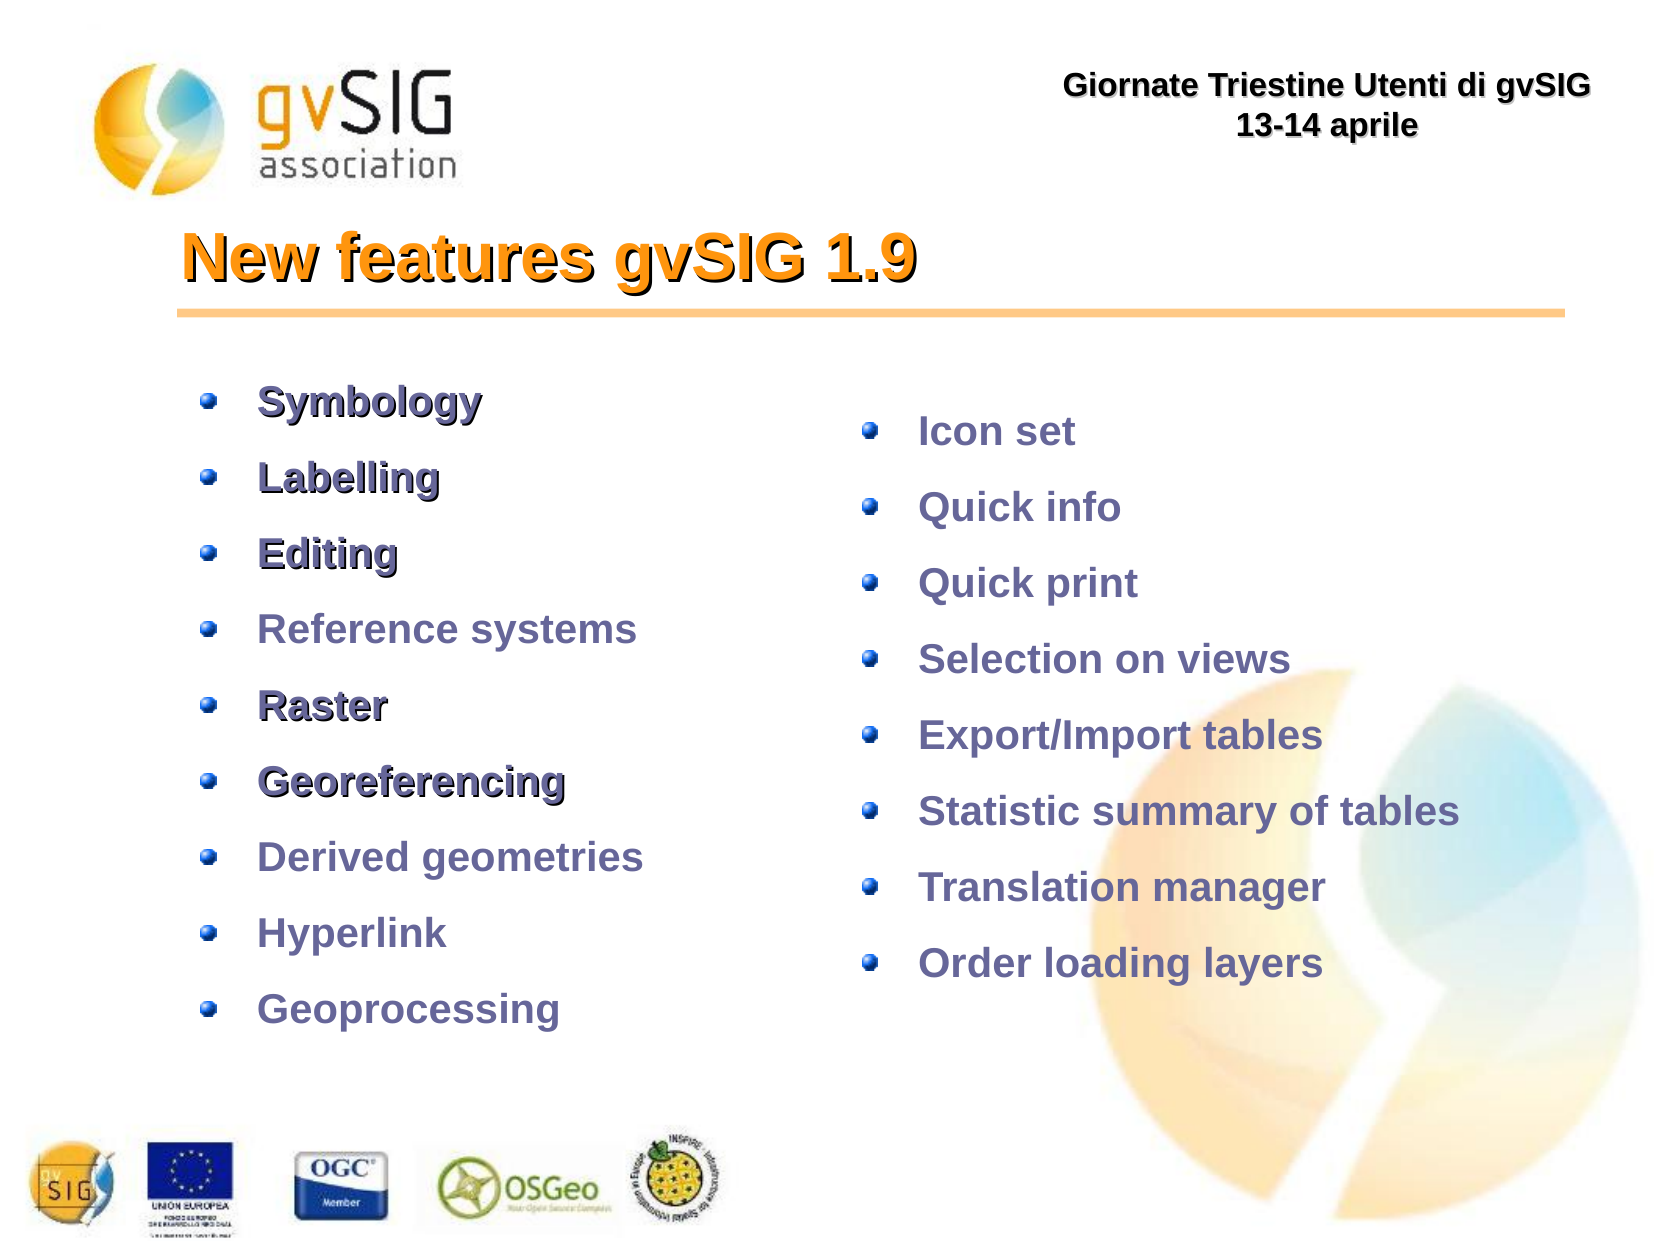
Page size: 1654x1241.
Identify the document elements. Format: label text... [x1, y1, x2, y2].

list Icon set Quick info Quick print Selection on views Export/Import tables Statistic summary of tables Translation manager Order loading layers [862, 407, 1542, 1117]
picture [1, 0, 1654, 1241]
list Symbology Labelling Editing Reference systems Raster Georeferencing Derived geometries Hyperlink Geoprocessing [200, 377, 768, 1146]
text_box New features gvSIG 1.9 [165, 211, 1447, 302]
